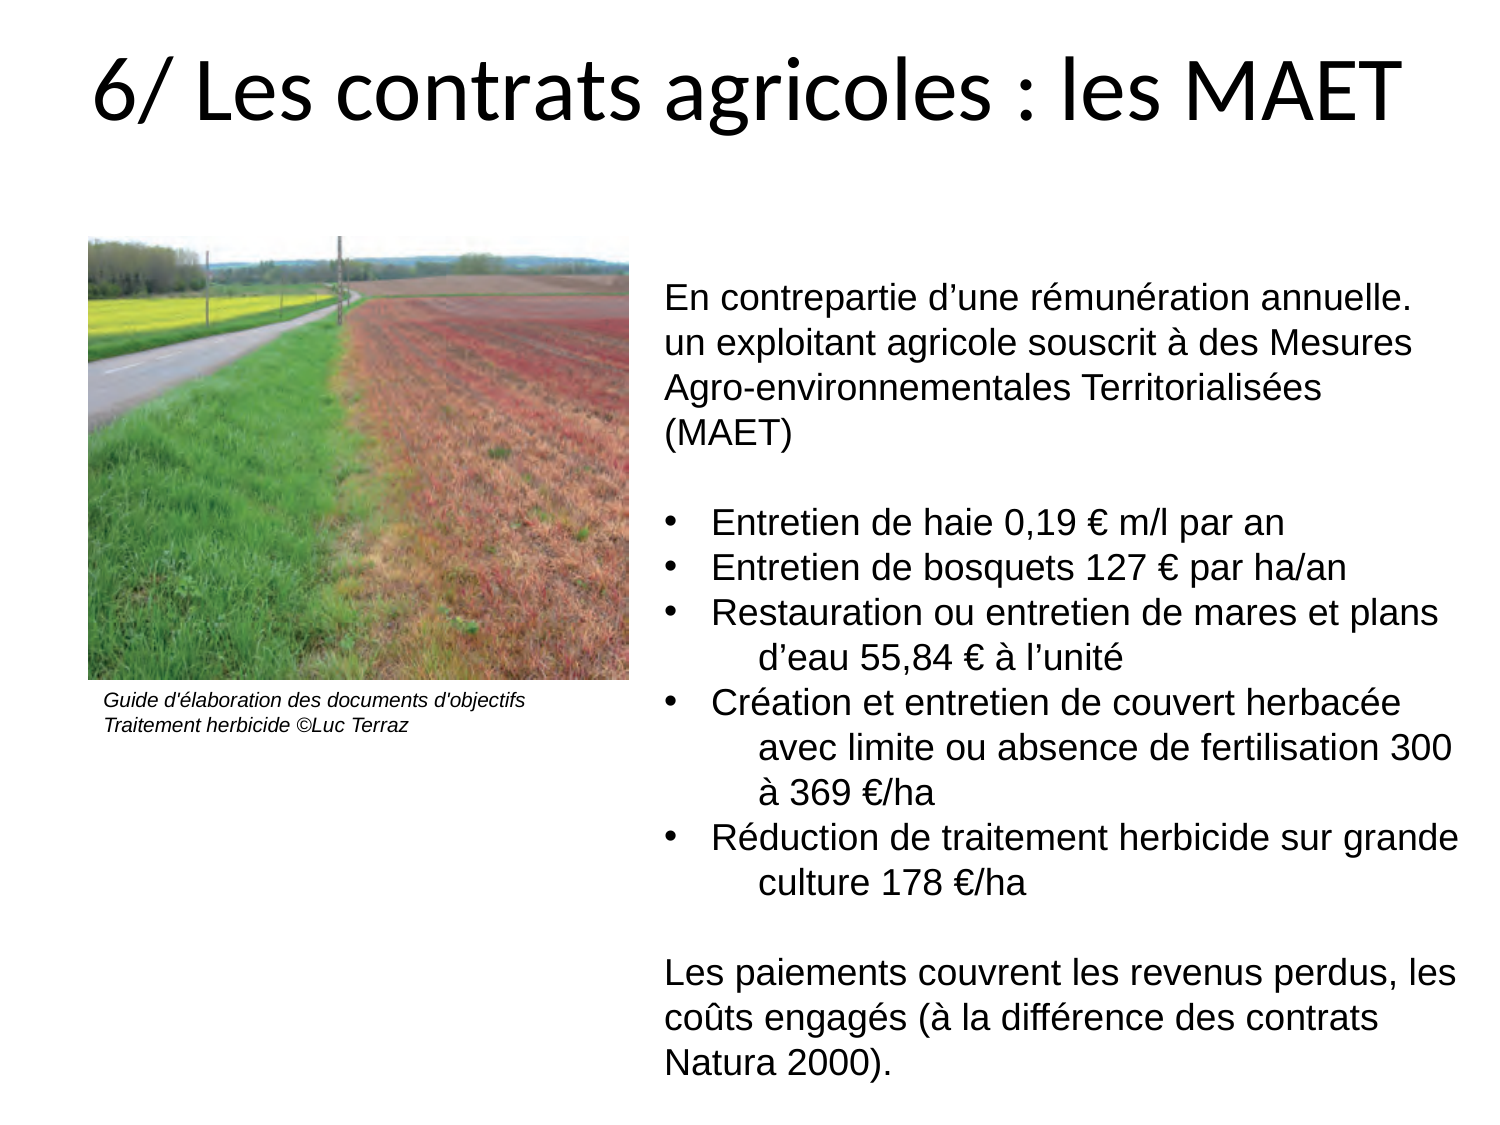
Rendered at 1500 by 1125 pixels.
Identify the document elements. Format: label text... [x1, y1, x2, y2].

title 6/ Les contrats agricoles : les MAET [75, 21, 1423, 257]
text_box Guide d'élaboration des documents d'objectifs Traitement herbicide ©Luc Terraz [88, 679, 621, 745]
picture [88, 257, 629, 680]
text_box En contrepartie d’une rémunération annuelle. un exploitant agricole souscrit à des Mesures Agro-environnementales Territorialisées (MAET) Entretien de haie 0,19 € m/l par an Entretien de bosquets 127 € par ha/an Restauration ou entretien de mares et plans d’eau 55,84 € à l’unité Création et entretien de couvert herbacée avec limite ou absence de fertilisation 300 à 369 €/ha Réduction de traitement herbicide sur grande culture 178 €/ha Les paiements couvrent les revenus perdus, les coûts engagés (à la différence des contrats Natura 2000). [649, 265, 1477, 956]
